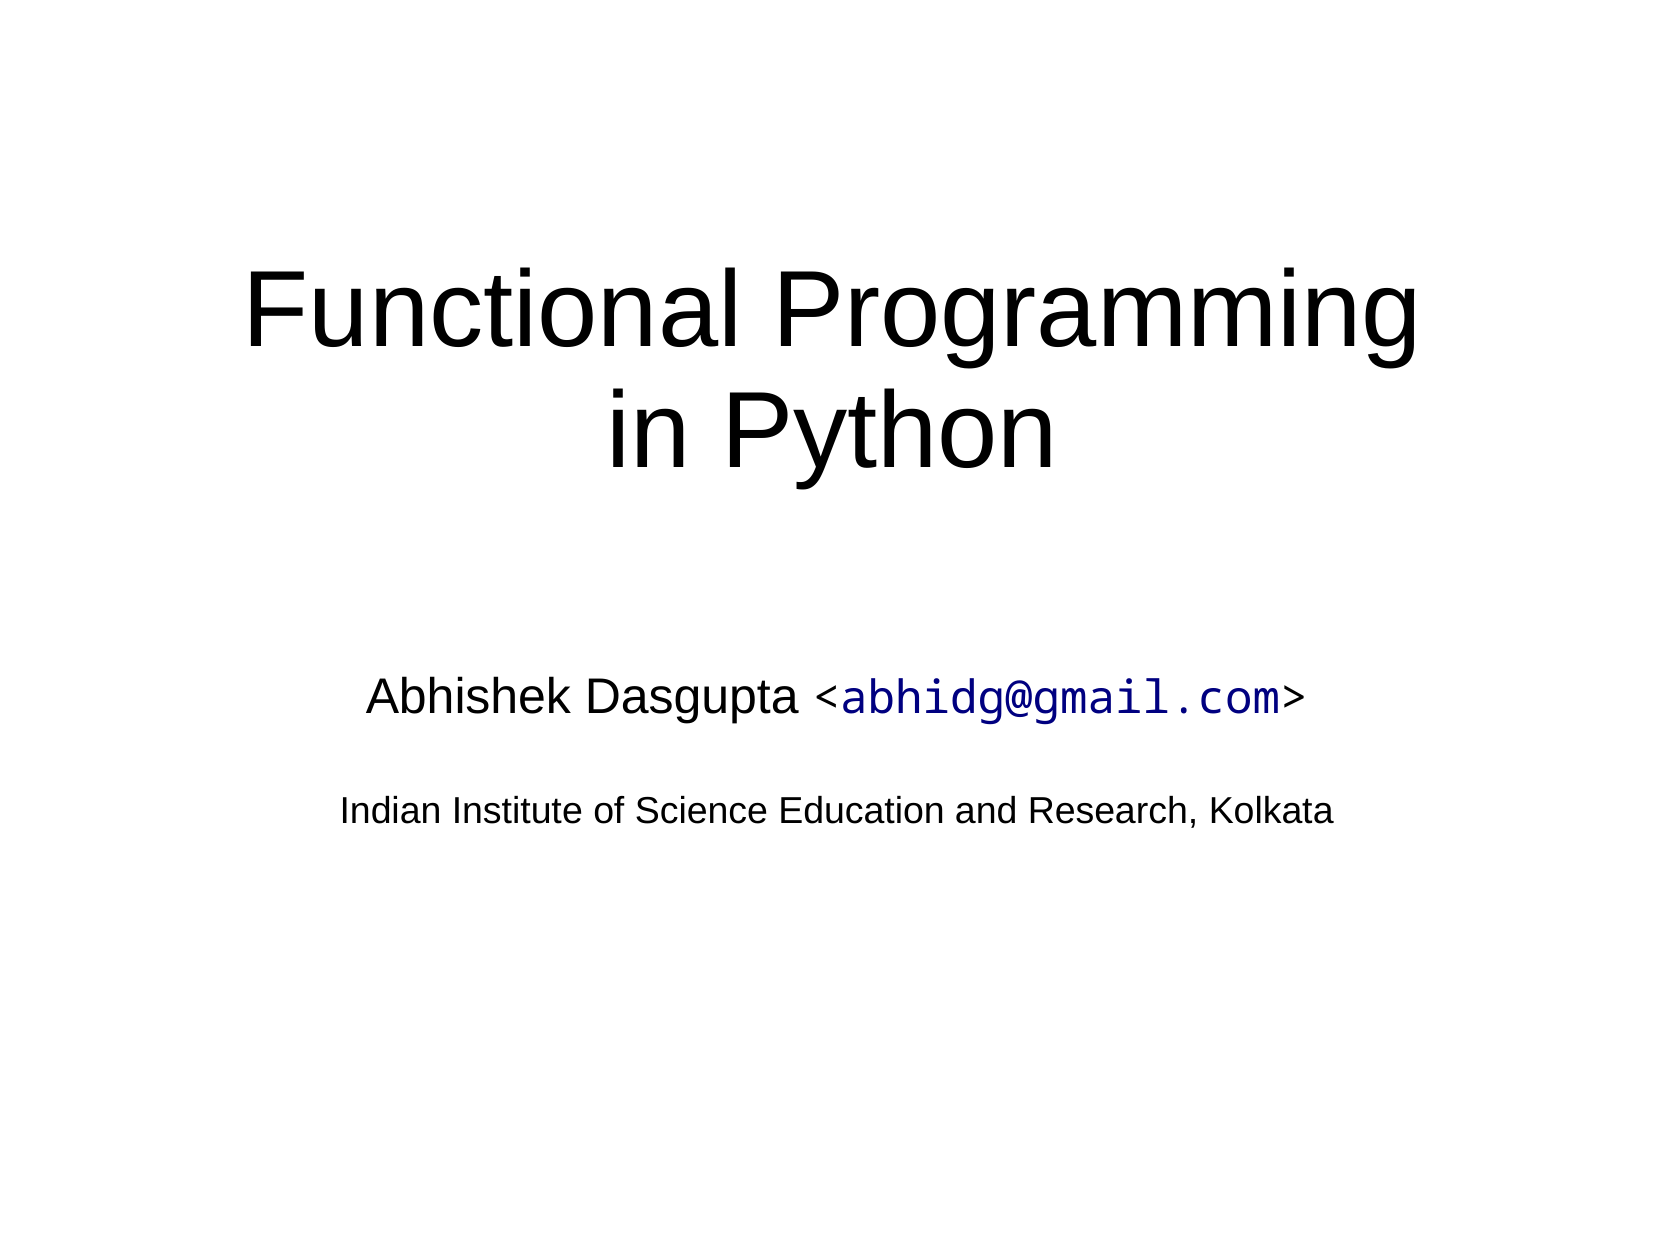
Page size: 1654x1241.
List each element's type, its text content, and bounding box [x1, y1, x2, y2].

text_box Abhishek Dasgupta <abhidg@gmail.com> Indian Institute of Science Education and Research, Kolkata [324, 657, 1349, 824]
title Functional Programming in Python [88, 248, 1577, 491]
